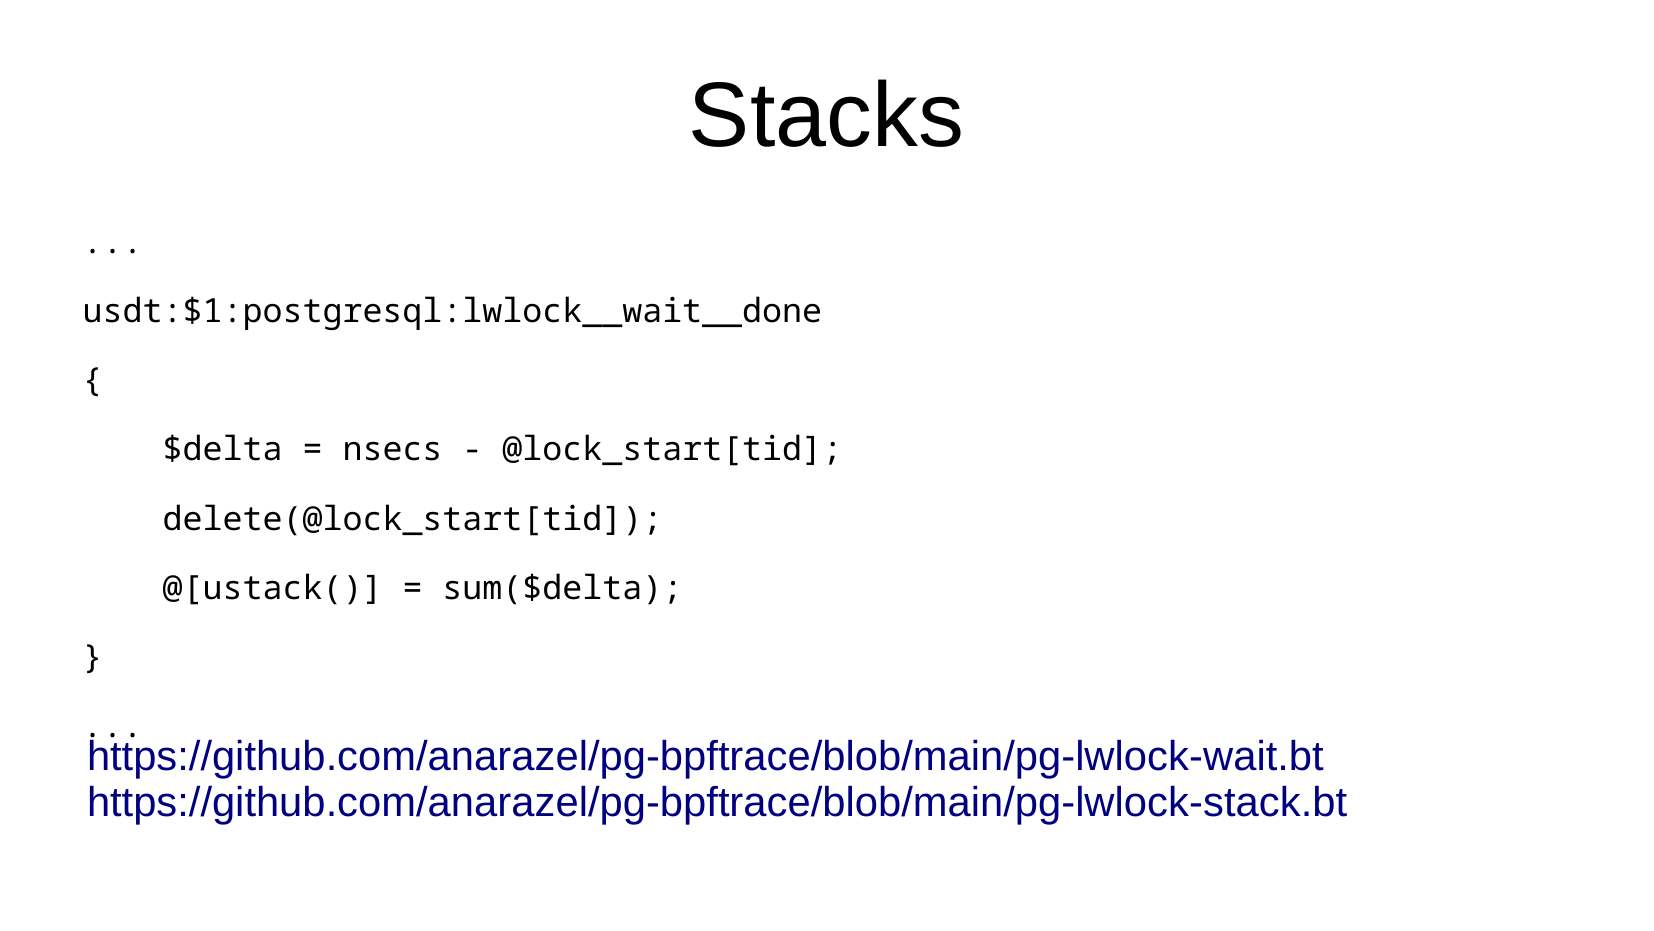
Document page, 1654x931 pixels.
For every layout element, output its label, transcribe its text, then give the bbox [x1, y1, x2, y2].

list ... usdt:$1:postgresql:lwlock__wait__done { $delta = nsecs - @lock_start[tid]; delete(@lock_start[tid]); @[ustack()] = sum($delta); } ... [82, 217, 1571, 724]
text_box https://github.com/anarazel/pg-bpftrace/blob/main/pg-lwlock-wait.bt https://github.com/anarazel/pg-bpftrace/blob/main/pg-lwlock-stack.bt [72, 724, 1576, 856]
title Stacks [82, 37, 1571, 193]
